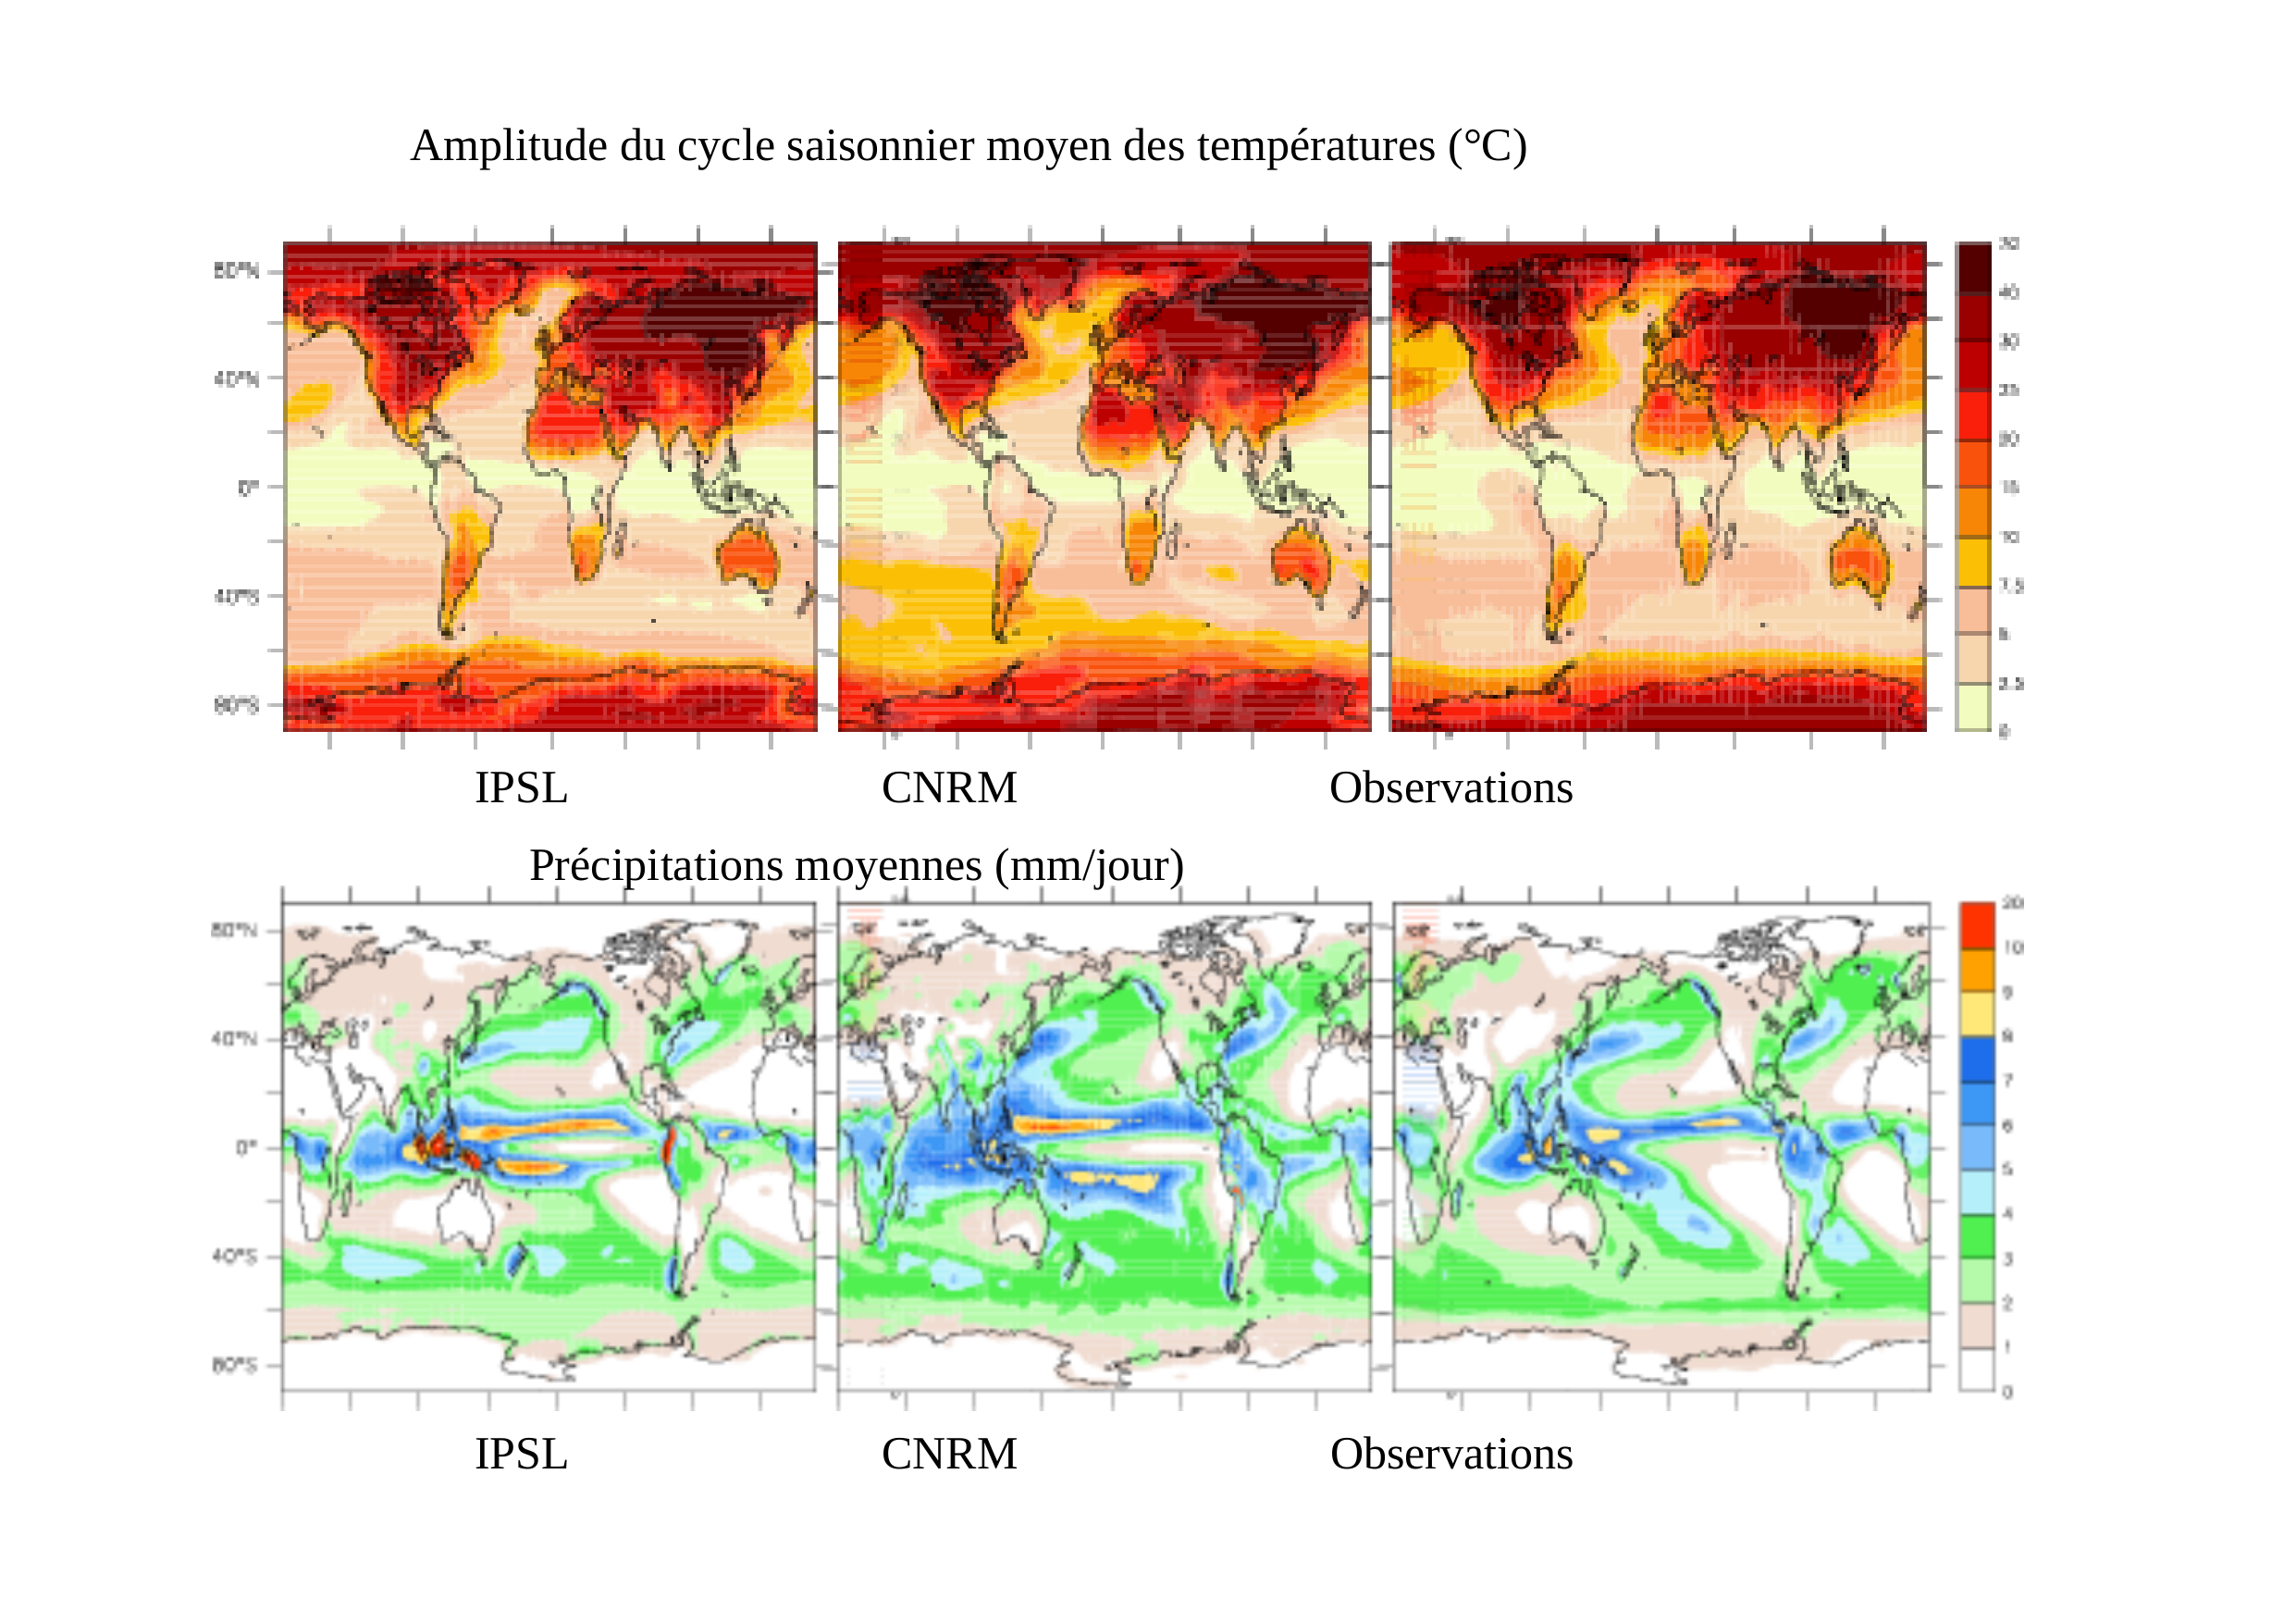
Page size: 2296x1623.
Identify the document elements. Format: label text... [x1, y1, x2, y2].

text_box IPSL CNRM Observations [475, 1425, 1575, 1481]
text_box Précipitations moyennes (mm/jour) [529, 836, 1187, 893]
picture [211, 886, 2024, 1411]
picture [211, 225, 2024, 750]
text_box Amplitude du cycle saisonnier moyen des températures (°C) [410, 116, 1530, 173]
text_box IPSL CNRM Observations [475, 758, 1575, 815]
